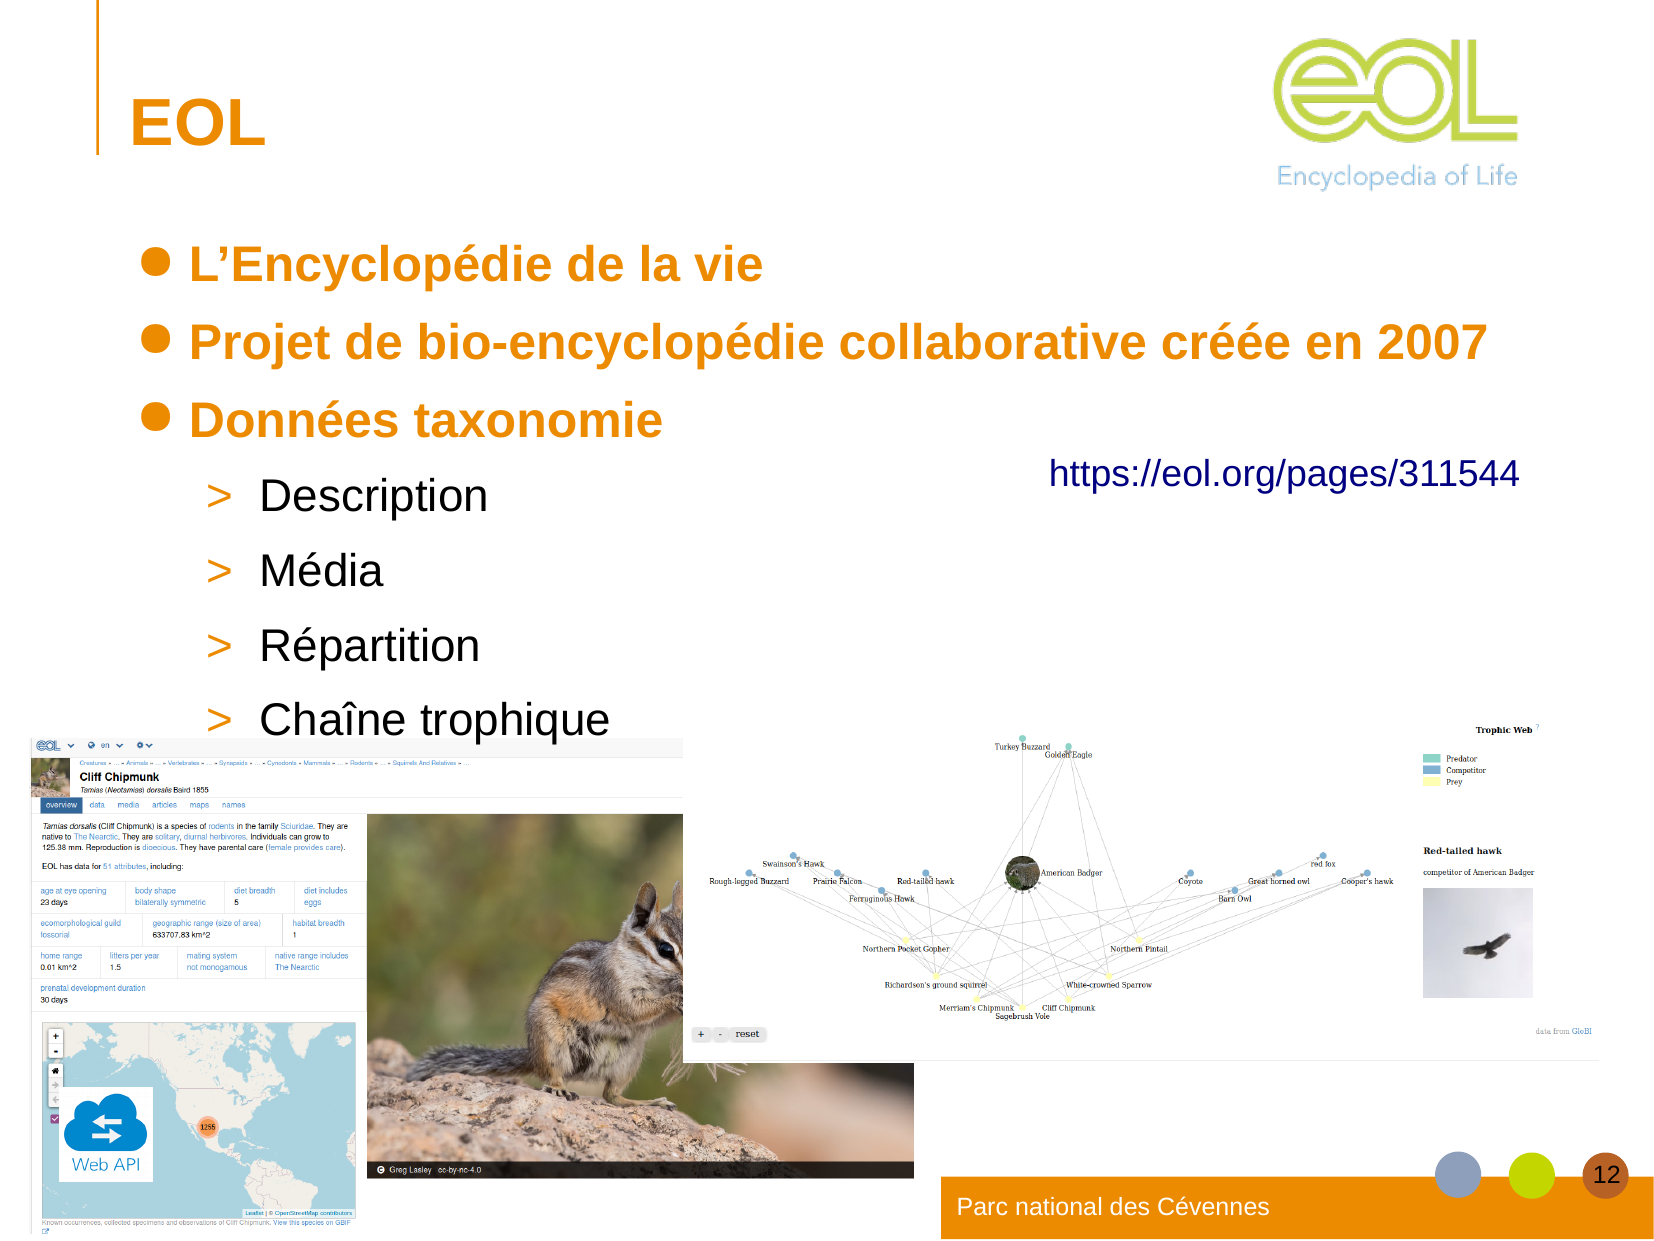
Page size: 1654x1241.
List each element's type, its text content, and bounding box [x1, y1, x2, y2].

title EOL [129, 11, 1619, 160]
text_box https://eol.org/pages/311544 [1034, 445, 1536, 502]
picture [1267, 33, 1524, 194]
picture [29, 738, 1599, 1234]
list L’Encyclopédie de la vie Projet de bio-encyclopédie collaborative créée en 2007 Données taxonomie Description Média Répartition Chaîne trophique [118, 236, 1625, 956]
